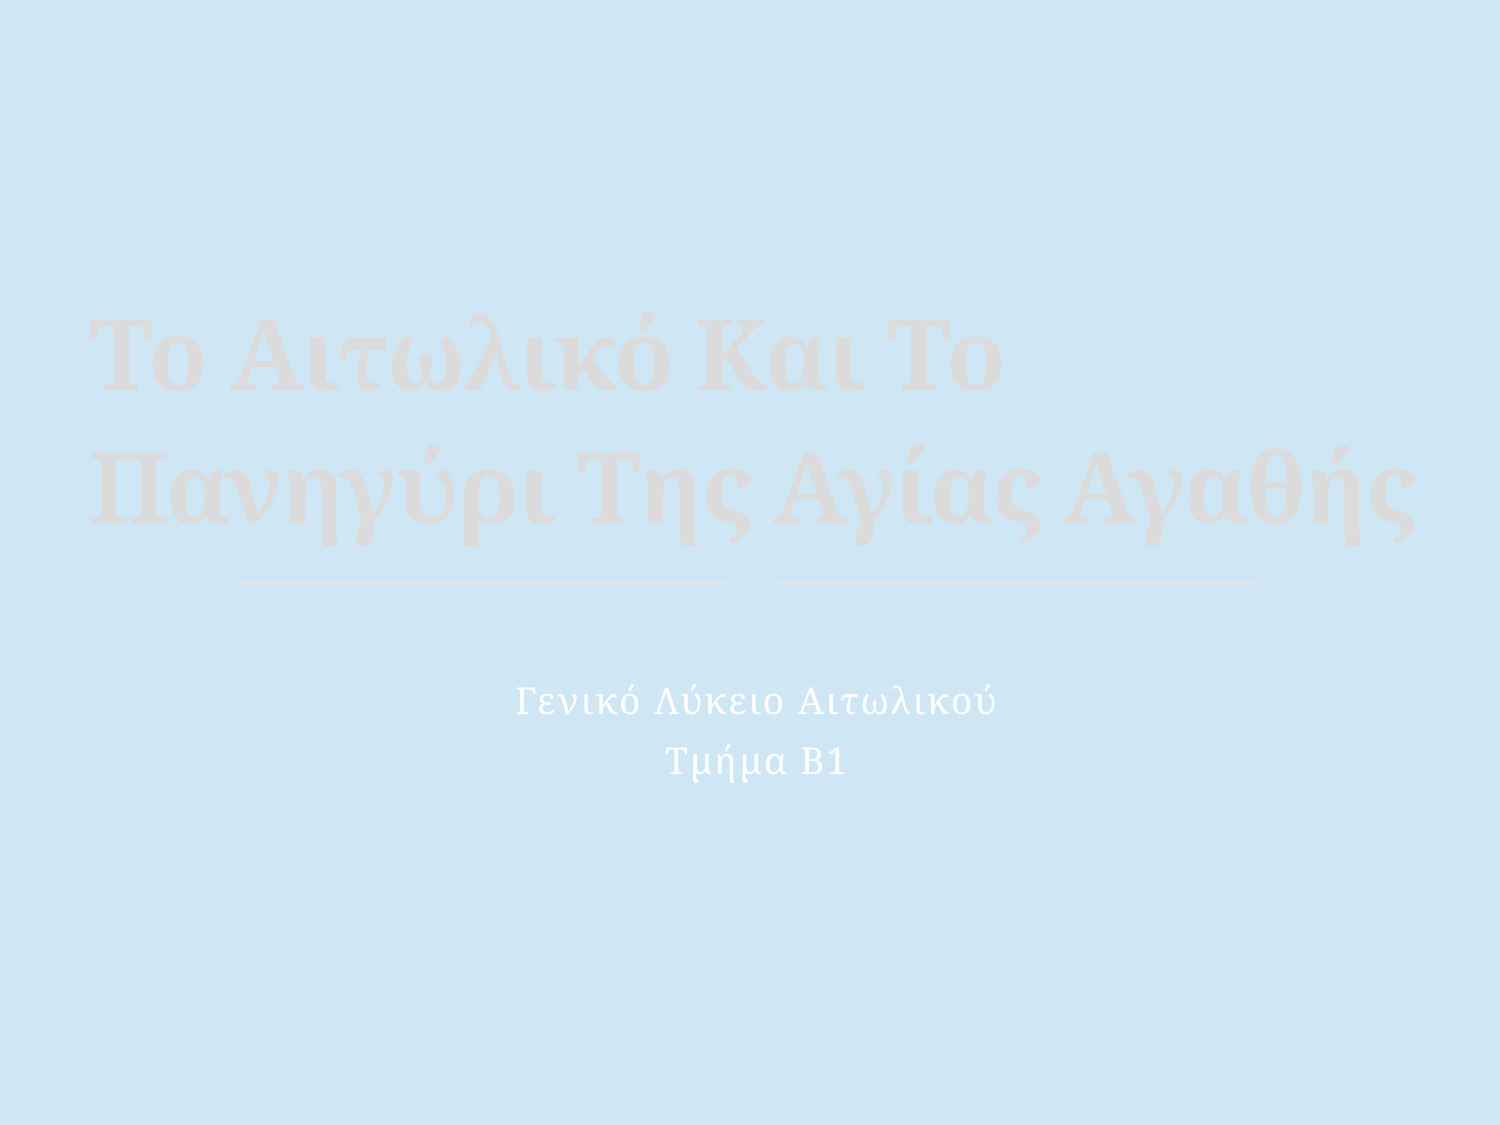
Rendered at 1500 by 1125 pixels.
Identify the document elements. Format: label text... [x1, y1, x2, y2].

subtitle Γενικό Λύκειο Αιτωλικού Τμήμα Β1 [75, 606, 1438, 795]
title Το Αιτωλικό Και Το Πανηγύρι Της Αγίας Αγαθής [75, 235, 1438, 561]
